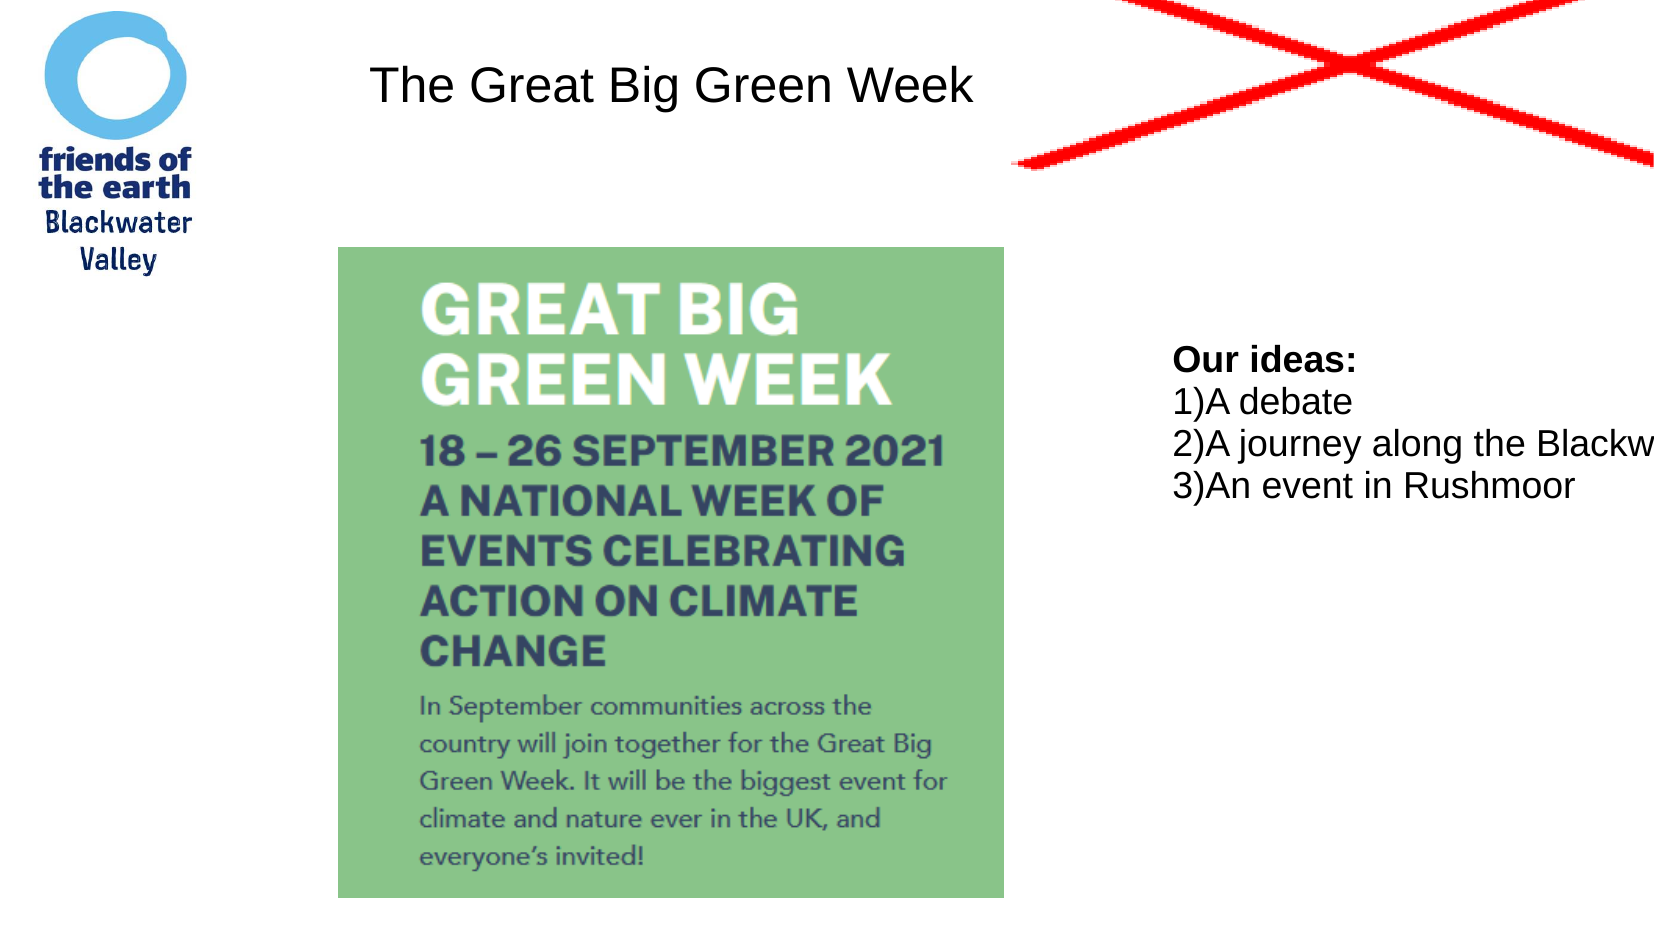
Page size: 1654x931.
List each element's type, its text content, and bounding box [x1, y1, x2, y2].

text_box Our ideas: A debate A journey along the Blackwater Valley River Path An event in Rushmoor [1157, 330, 1489, 682]
chart [992, 0, 1654, 178]
picture [23, 11, 214, 296]
picture [338, 248, 1004, 898]
text_box The Great Big Green Week [354, 49, 992, 176]
